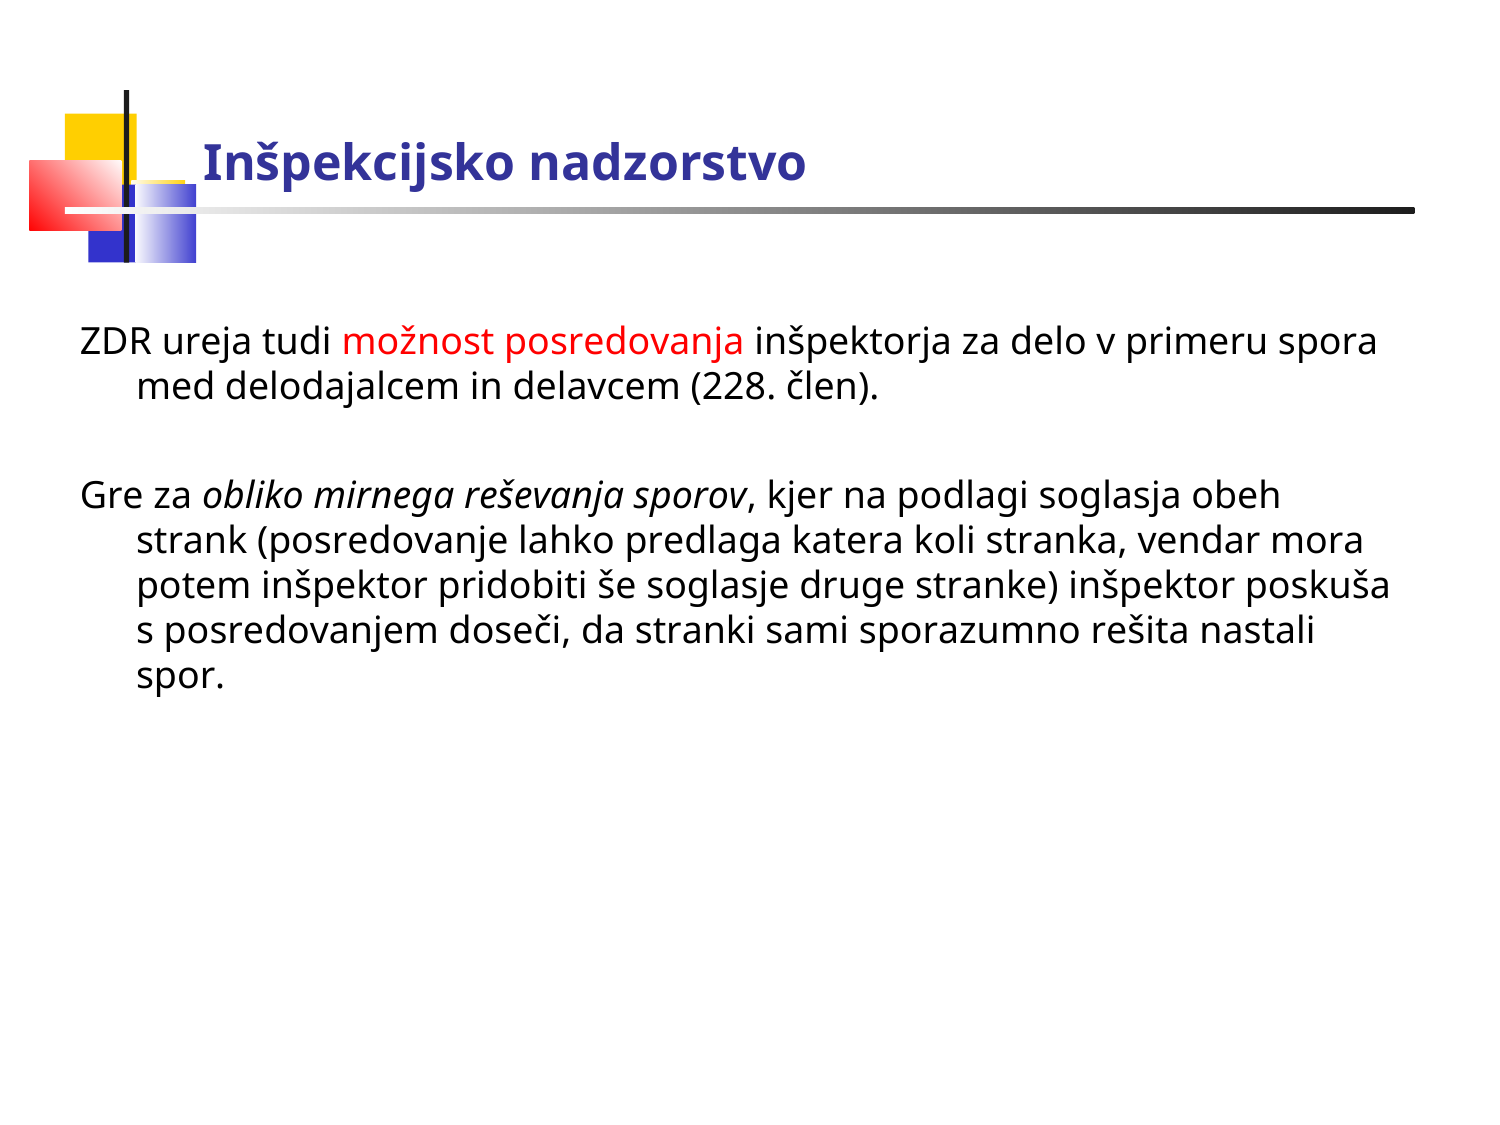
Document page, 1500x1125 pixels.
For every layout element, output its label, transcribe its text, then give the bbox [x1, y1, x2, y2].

list ZDR ureja tudi možnost posredovanja inšpektorja za delo v primeru spora med delodajalcem in delavcem (228. člen). Gre za obliko mirnega reševanja sporov, kjer na podlagi soglasja obeh strank (posredovanje lahko predlaga katera koli stranka, vendar mora potem inšpektor pridobiti še soglasje druge stranke) inšpektor poskuša s posredovanjem doseči, da stranki sami sporazumno rešita nastali spor. [64, 255, 1415, 1005]
title Inšpekcijsko nadzorstvo [188, 35, 1468, 199]
